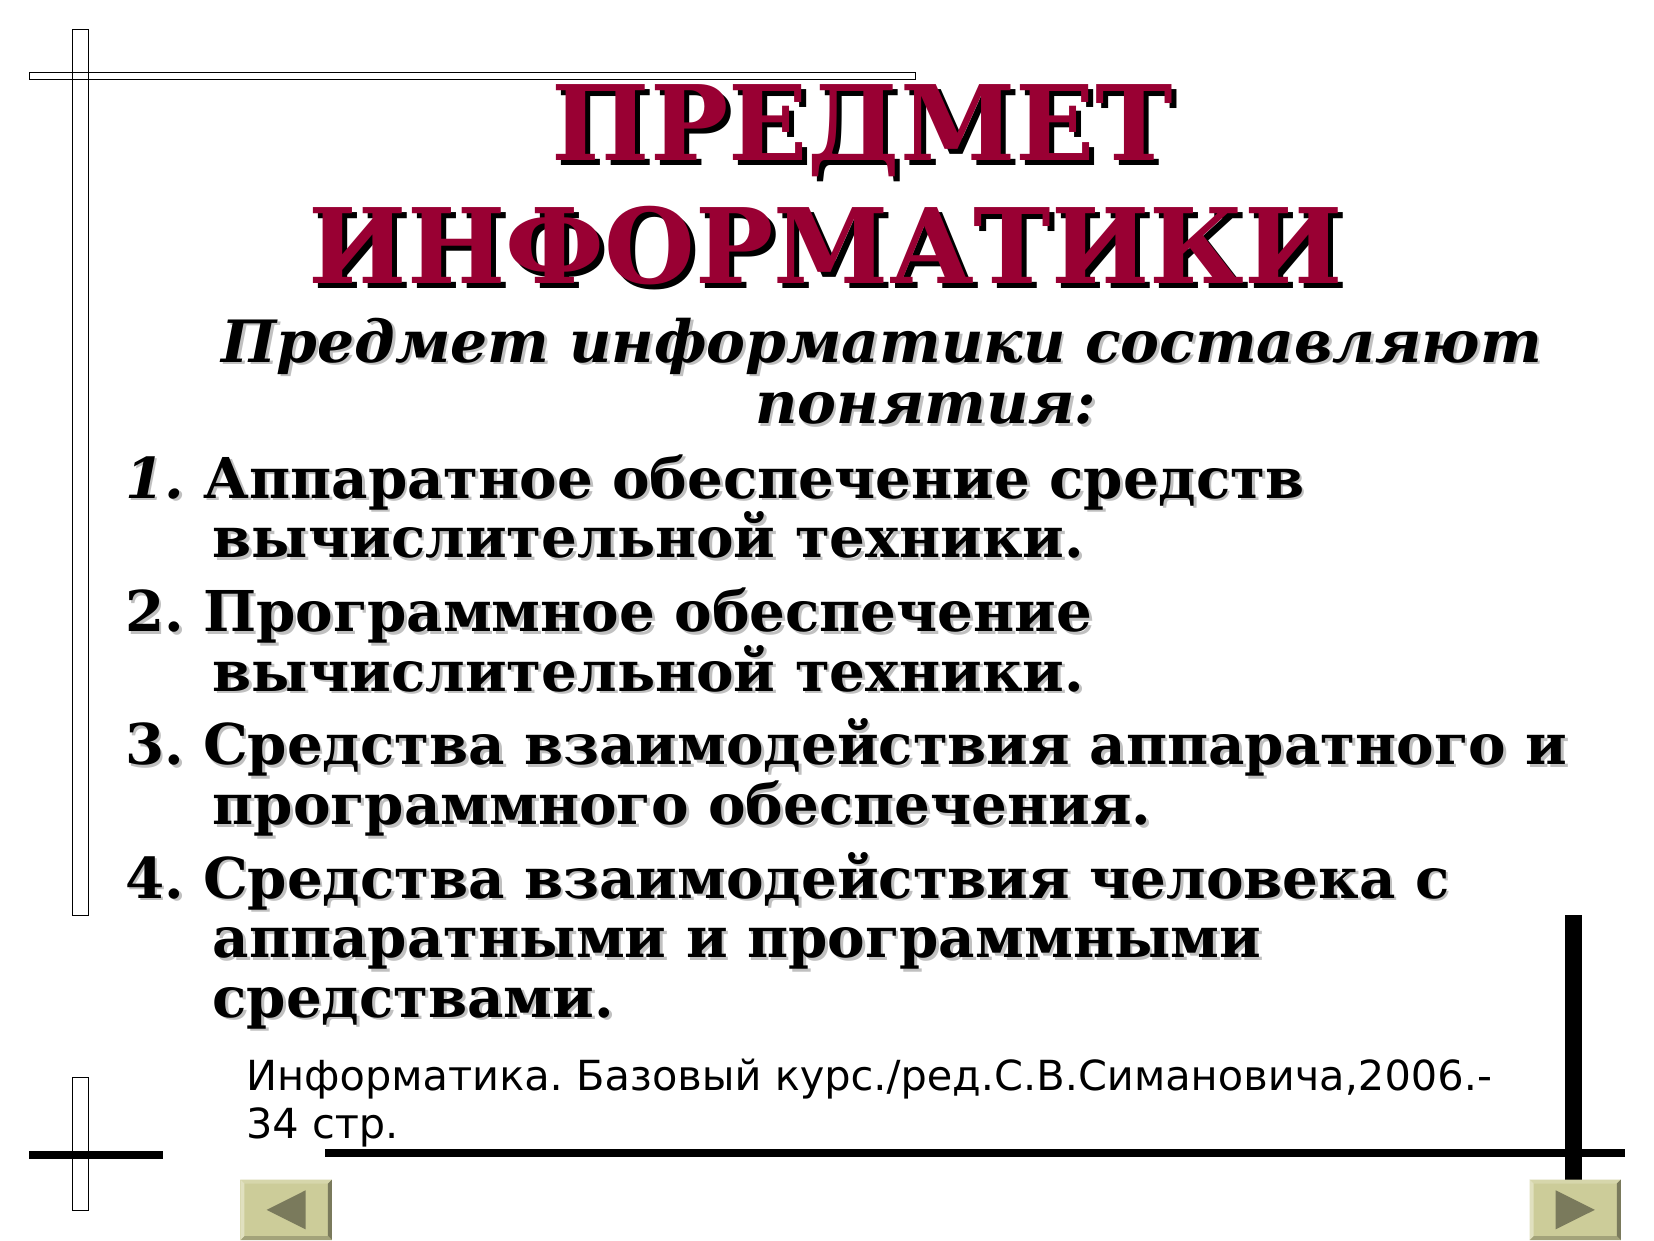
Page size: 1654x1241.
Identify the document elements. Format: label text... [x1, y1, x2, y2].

title ПРЕДМЕТ ИНФОРМАТИКИ [71, 37, 1654, 456]
text_box Информатика. Базовый курс./ред.С.В.Симановича,2006.- 34 стр. [231, 1044, 1554, 1156]
list Предмет информатики составляют понятия: 1. Аппаратное обеспечение средств вычислительной техники. 2. Программное обеспечение вычислительной техники. 3. Средства взаимодействия аппаратного и программного обеспечения. 4. Средства взаимодействия человека с аппаратными и программными средствами. [110, 305, 1654, 1214]
text_box [1530, 1179, 1621, 1241]
text_box [241, 1179, 332, 1241]
